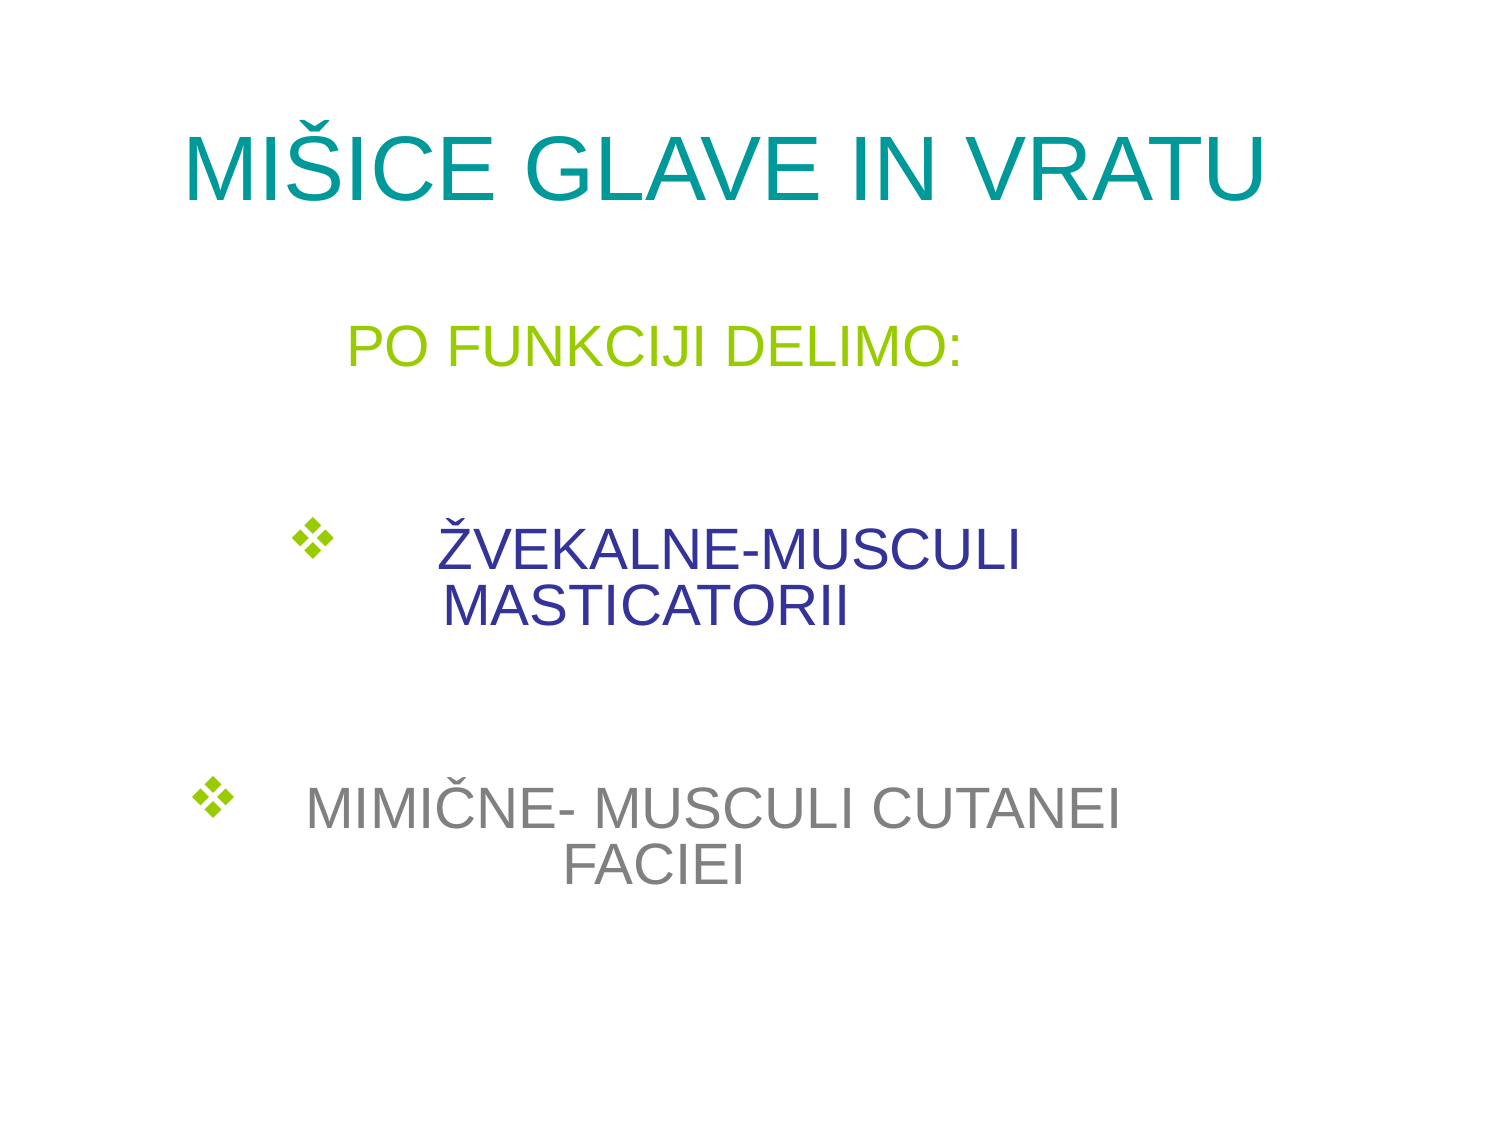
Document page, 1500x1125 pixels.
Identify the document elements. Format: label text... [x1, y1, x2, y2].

subtitle PO FUNKCIJI DELIMO: ŽVEKALNE-MUSCULI MASTICATORII MIMIČNE- MUSCULI CUTANEI FACIEI [76, 314, 1234, 598]
title MIŠICE GLAVE IN VRATU [88, 42, 1364, 284]
